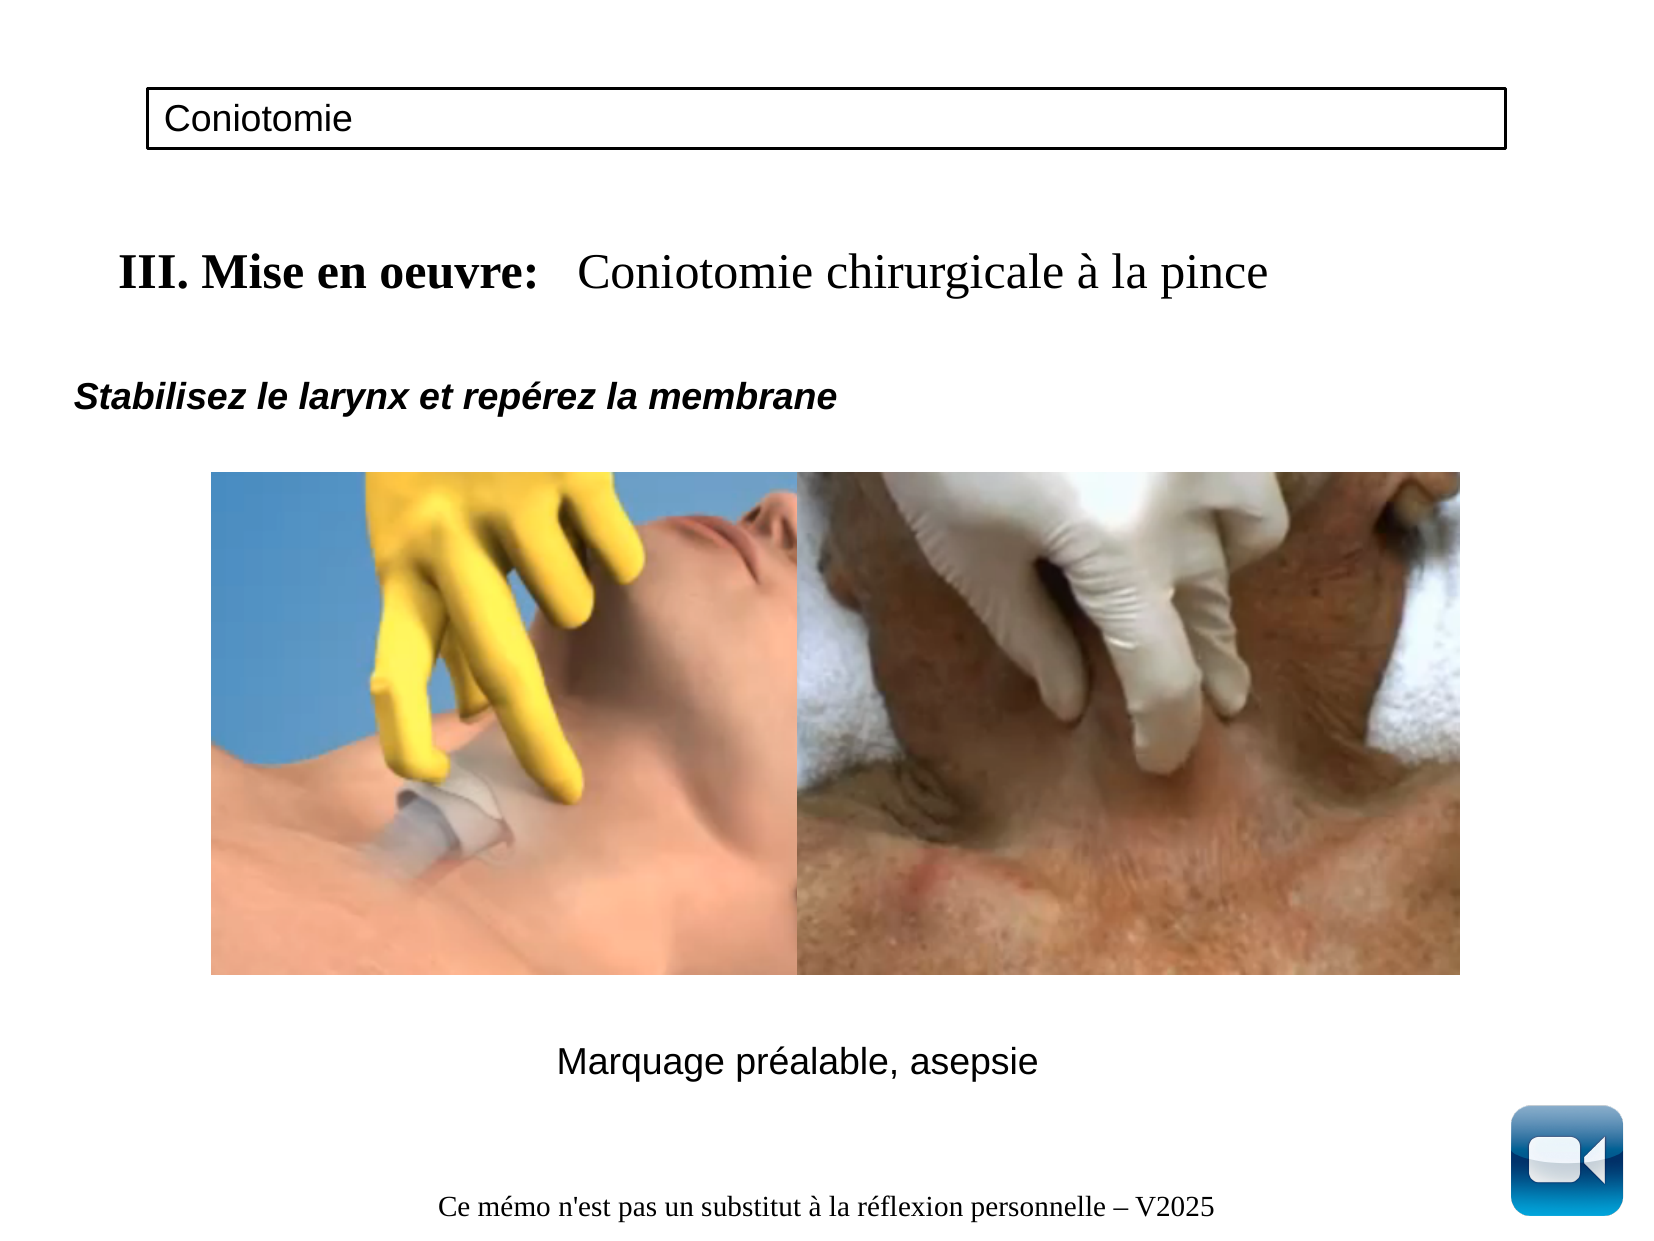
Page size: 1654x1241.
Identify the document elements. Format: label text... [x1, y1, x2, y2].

text_box Marquage préalable, asepsie [541, 1033, 1055, 1091]
text_box Stabilisez le larynx et repérez la membrane [59, 368, 1595, 427]
text_box Ce mémo n'est pas un substitut à la réflexion personnelle – V2025 [358, 1182, 1296, 1231]
text_box Coniotomie [147, 88, 1506, 149]
picture [1494, 1089, 1640, 1232]
picture [211, 472, 1460, 975]
text_box III. Mise en oeuvre: Coniotomie chirurgicale à la pince [103, 236, 1518, 309]
